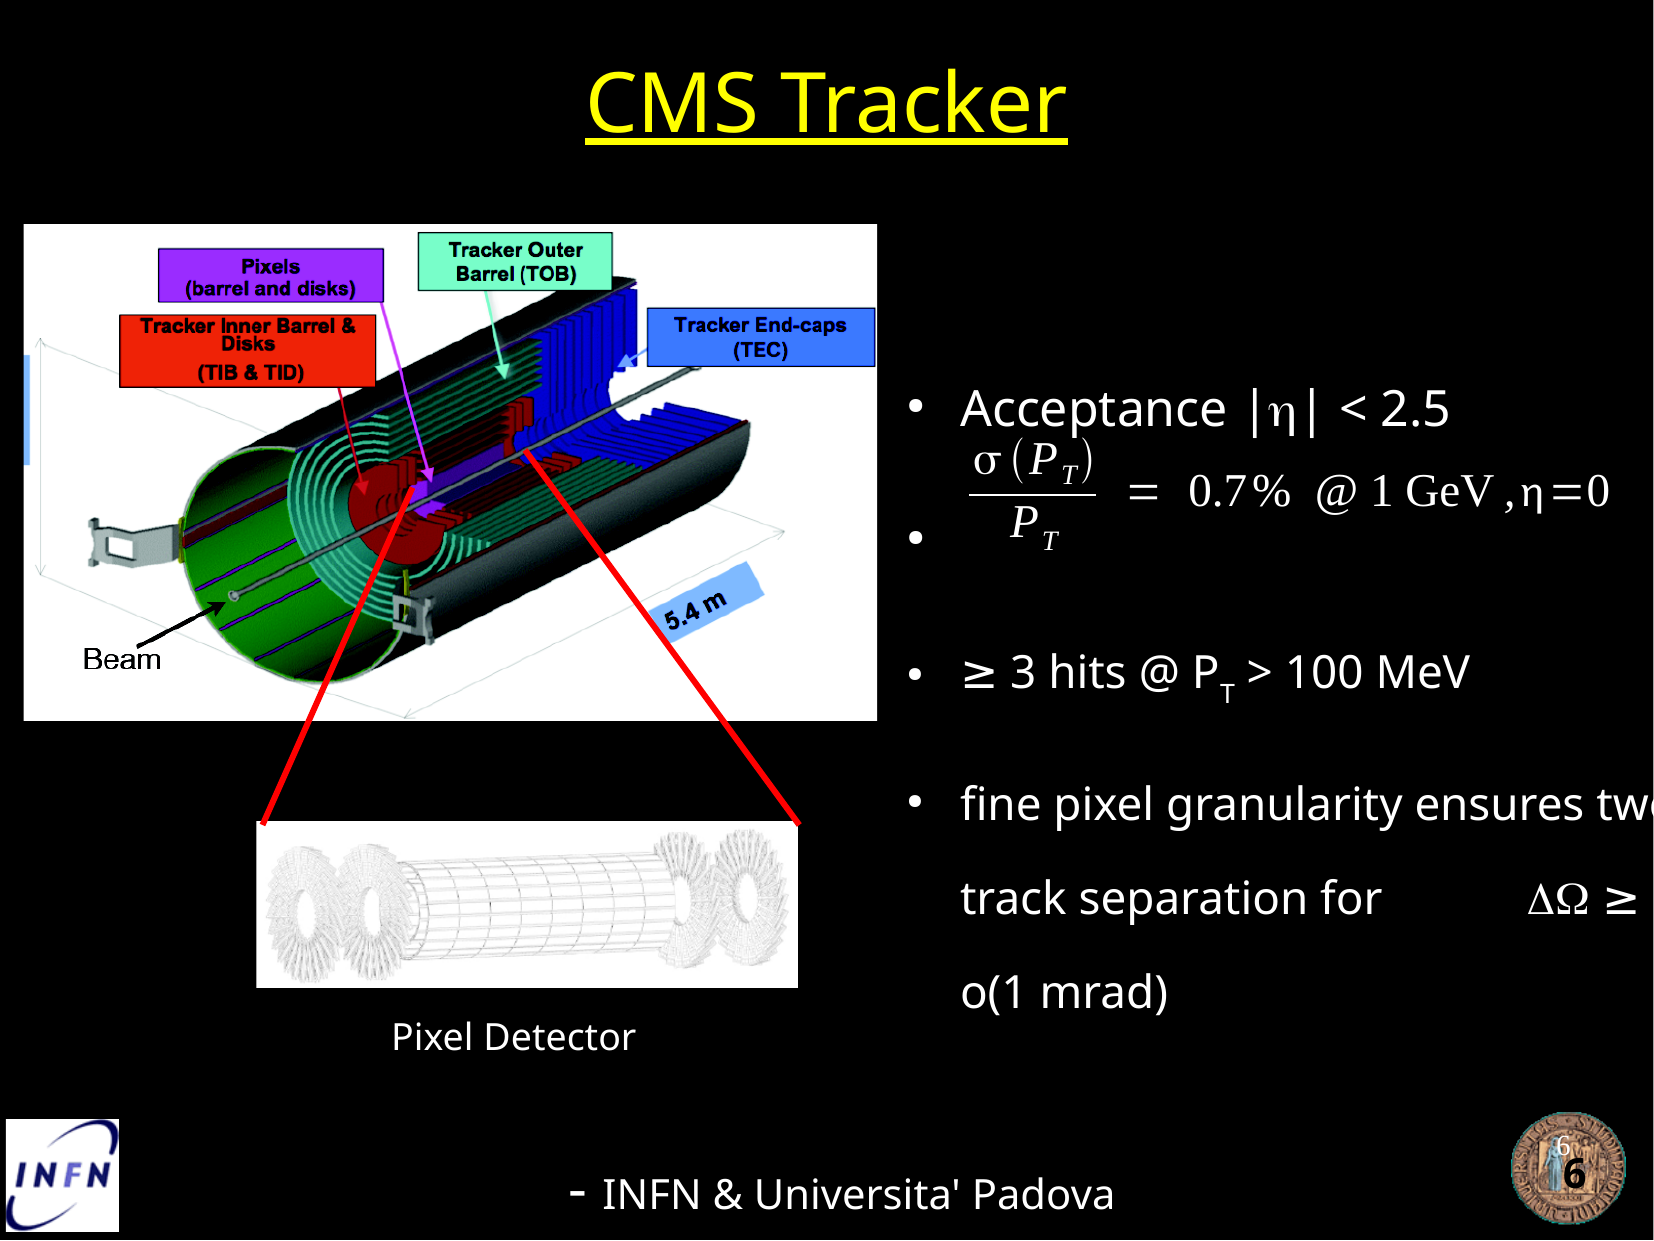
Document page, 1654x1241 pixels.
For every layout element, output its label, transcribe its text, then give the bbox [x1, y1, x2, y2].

list Acceptance |h| < 2.5 ≥ 3 hits @ PT > 100 MeV fine pixel granularity ensures two track separation for DW ≥ o(1 mrad) [886, 339, 1654, 1126]
text_box Pixel Detector [376, 1002, 648, 1065]
picture [23, 224, 878, 721]
picture [256, 821, 798, 988]
picture [1511, 1126, 1626, 1226]
title CMS Tracker [82, 43, 1571, 157]
picture [5, 1119, 119, 1232]
